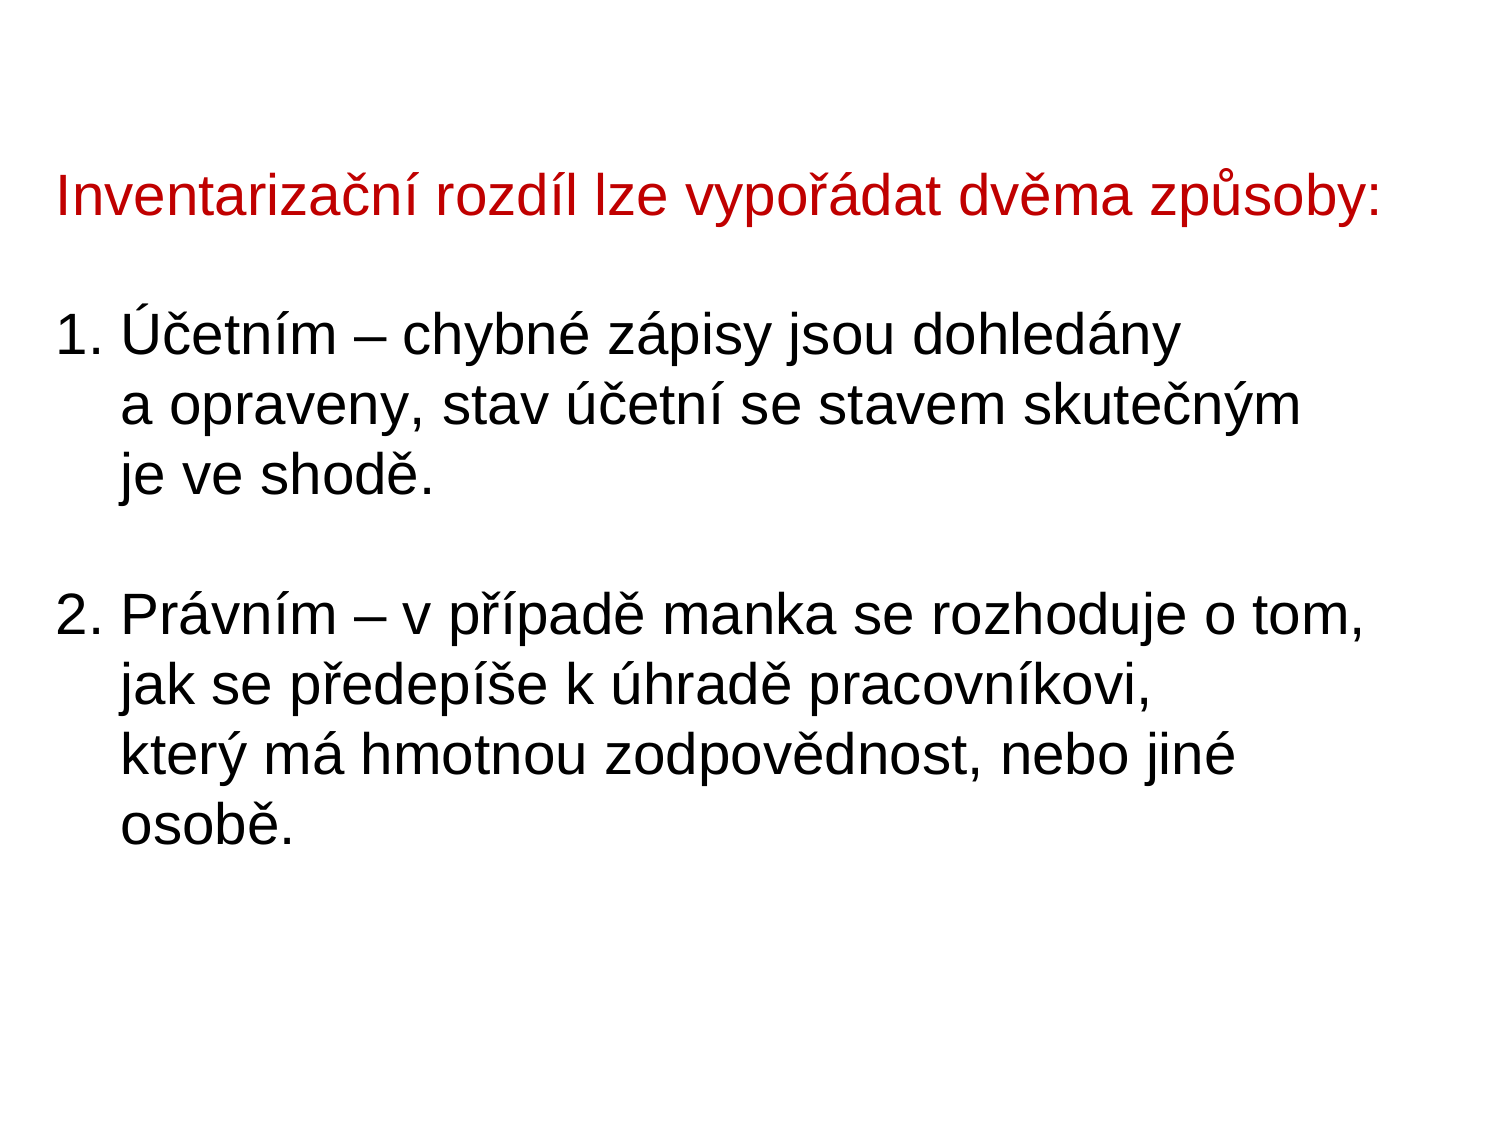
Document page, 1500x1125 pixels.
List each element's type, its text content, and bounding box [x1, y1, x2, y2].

text_box Inventarizační rozdíl lze vypořádat dvěma způsoby: 1. Účetním – chybné zápisy jsou dohledány a opraveny, stav účetní se stavem skutečným je ve shodě. 2. Právním – v případě manka se rozhoduje o tom, jak se předepíše k úhradě pracovníkovi, který má hmotnou zodpovědnost, nebo jiné osobě. [41, 148, 1447, 865]
